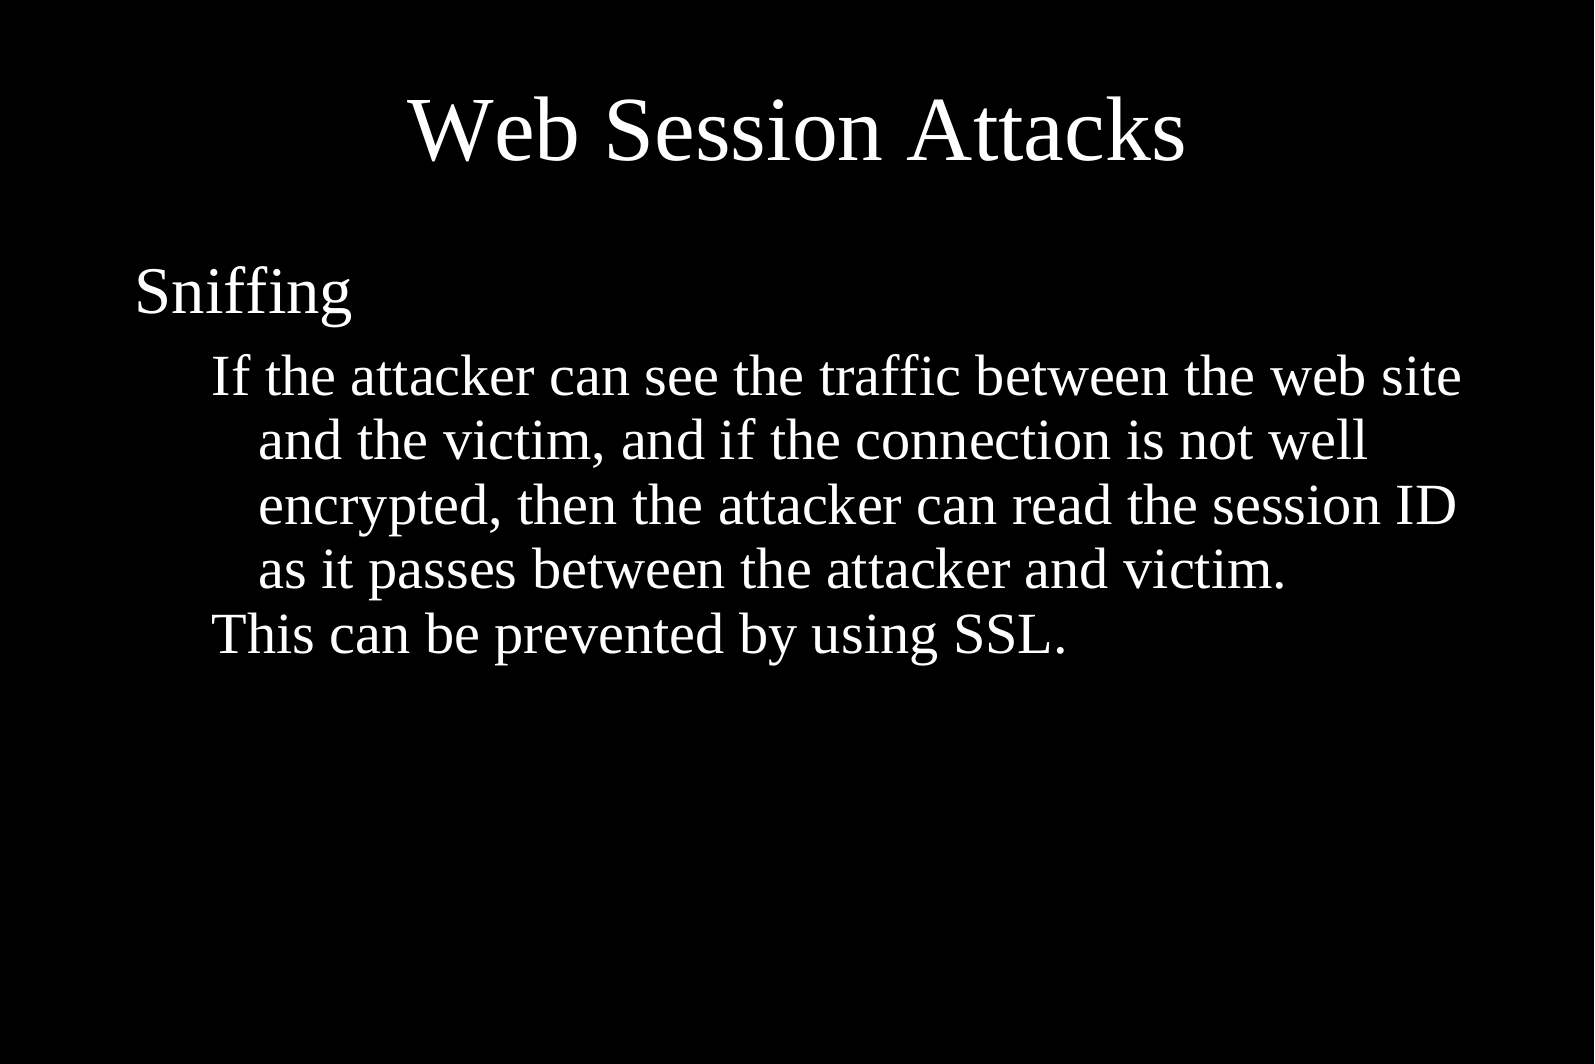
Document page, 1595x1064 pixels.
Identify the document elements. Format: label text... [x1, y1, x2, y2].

list Sniffing If the attacker can see the traffic between the web site and the victim, and if the connection is not well encrypted, then the attacker can read the session ID as it passes between the attacker and victim. This can be prevented by using SSL. [117, 254, 1479, 1064]
title Web Session Attacks [117, 40, 1479, 219]
